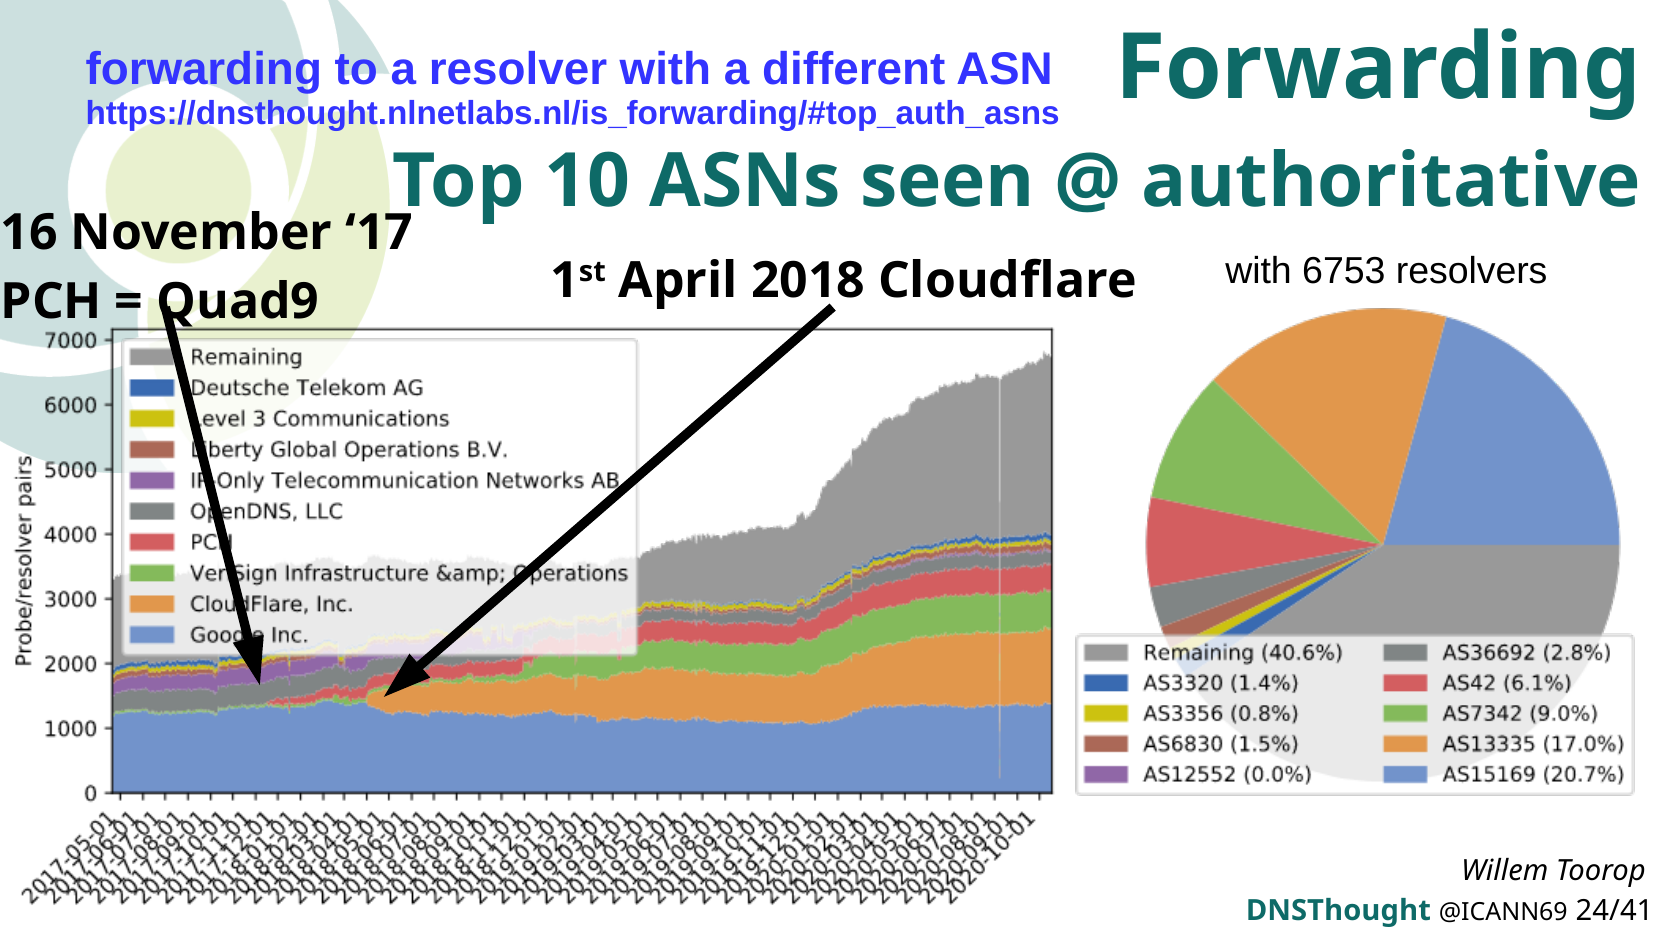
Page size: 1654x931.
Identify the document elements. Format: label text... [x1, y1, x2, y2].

text_box 16 November ‘17 PCH = Quad9 [0, 188, 455, 320]
text_box forwarding to a resolver with a different ASN https://dnsthought.nlnetlabs.nl/is_forwarding/#top_auth_asns [70, 35, 1123, 139]
title Forwarding Top 10 ASNs seen @ authoritative [82, 8, 1642, 221]
text_box with 6753 resolvers [1210, 242, 1654, 265]
text_box 1st April 2018 Cloudflare [535, 236, 1193, 369]
picture [0, 265, 1654, 924]
